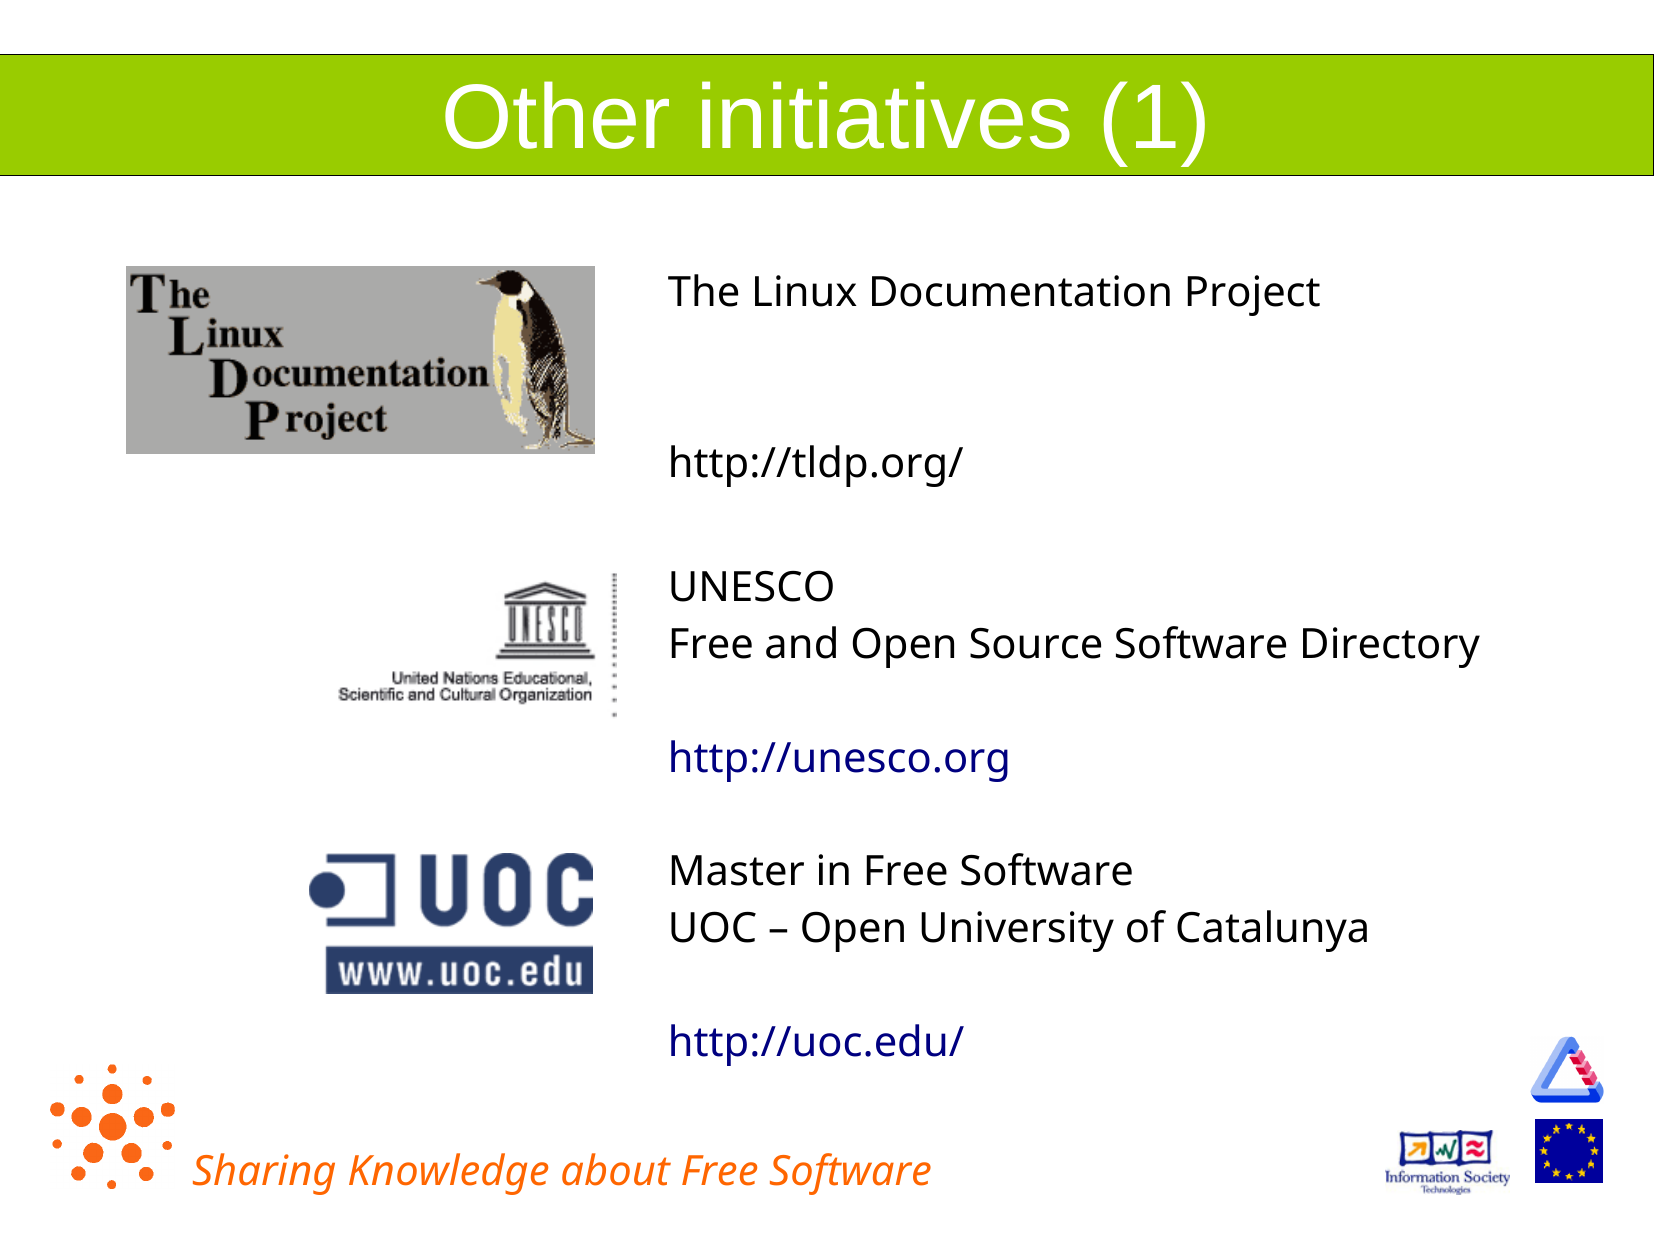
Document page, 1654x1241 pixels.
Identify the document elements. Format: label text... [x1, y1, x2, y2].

title Other initiatives (1) [82, 48, 1571, 185]
text_box UNESCO Free and Open Source Software Directory http://unesco.org [667, 557, 1444, 752]
picture [1385, 1130, 1510, 1195]
picture [50, 1064, 175, 1189]
text_box The Linux Documentation Project http://tldp.org/ [667, 261, 1297, 456]
picture [1530, 1036, 1604, 1104]
picture [1535, 1119, 1603, 1183]
picture [126, 266, 595, 454]
text_box Master in Free Software UOC – Open University of Catalunya http://uoc.edu/ [667, 840, 1334, 1035]
picture [281, 563, 617, 719]
picture [309, 853, 593, 995]
